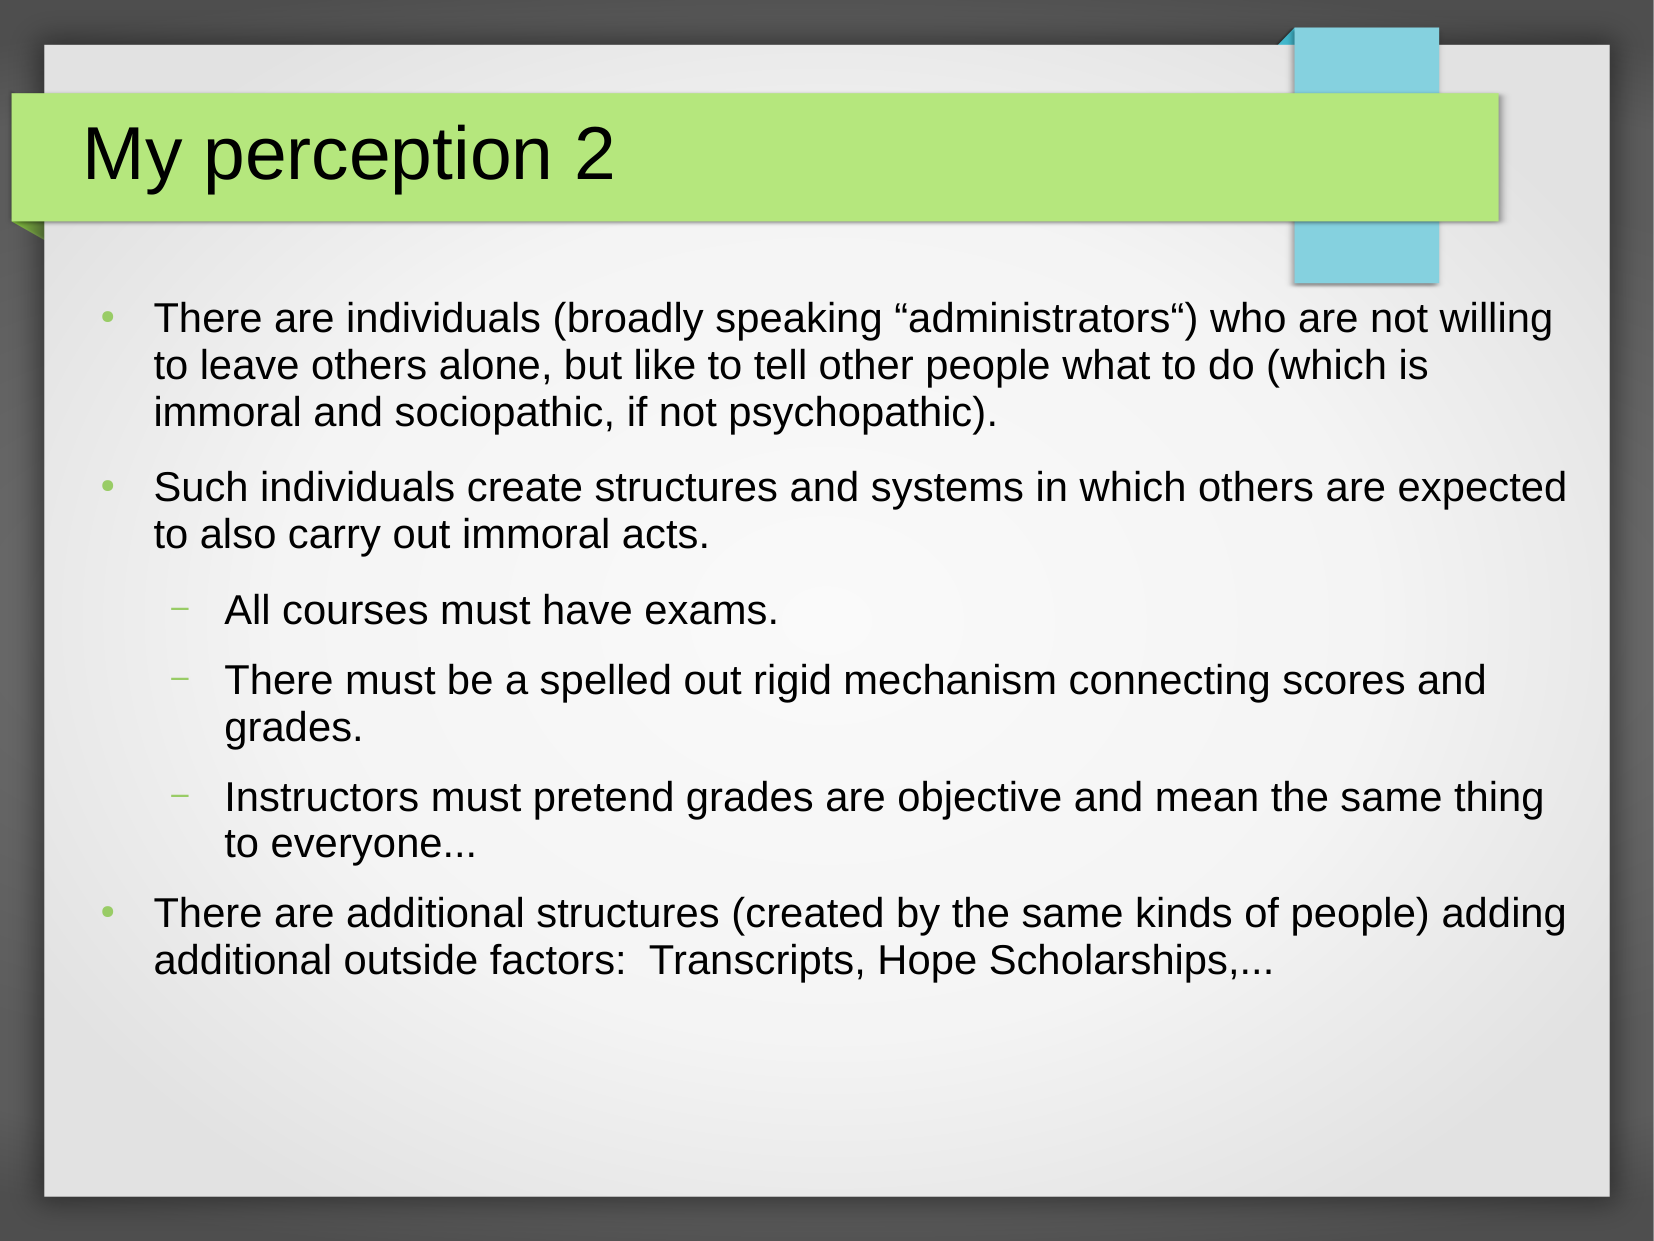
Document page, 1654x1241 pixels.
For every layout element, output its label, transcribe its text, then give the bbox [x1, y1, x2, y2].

title My perception 2 [82, 94, 1264, 213]
list There are individuals (broadly speaking “administrators“) who are not willing to leave others alone, but like to tell other people what to do (which is immoral and sociopathic, if not psychopathic). Such individuals create structures and systems in which others are expected to also carry out immoral acts. All courses must have exams. There must be a spelled out rigid mechanism connecting scores and grades. Instructors must pretend grades are objective and mean the same thing to everyone... There are additional structures (created by the same kinds of people) adding additional outside factors: Transcripts, Hope Scholarships,... [82, 295, 1571, 1015]
picture [0, 0, 1654, 1241]
